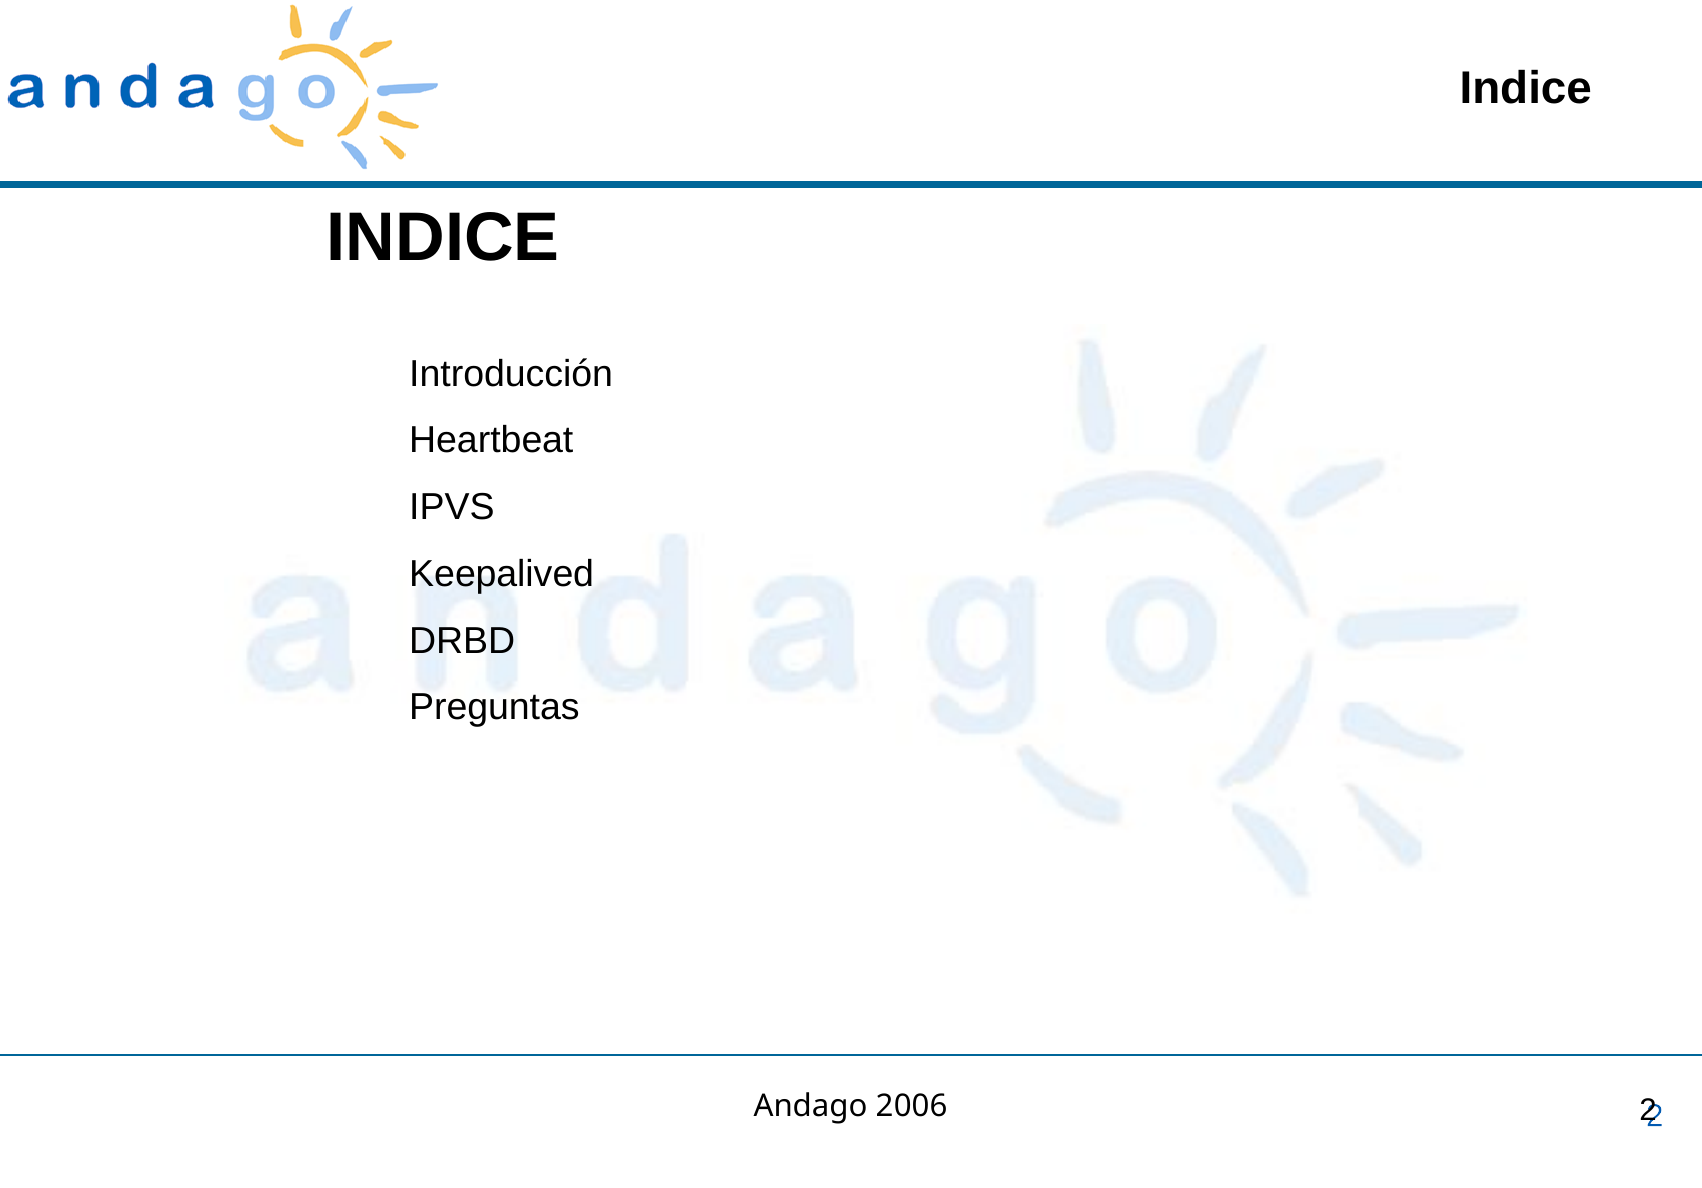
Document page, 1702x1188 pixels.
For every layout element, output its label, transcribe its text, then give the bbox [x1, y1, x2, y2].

picture [1367, 324, 1538, 919]
title Indice [0, 0, 1702, 184]
list INDICE Introducción Heartbeat IPVS Keepalived DRBD Preguntas [310, 208, 1367, 1025]
picture [224, 324, 310, 919]
